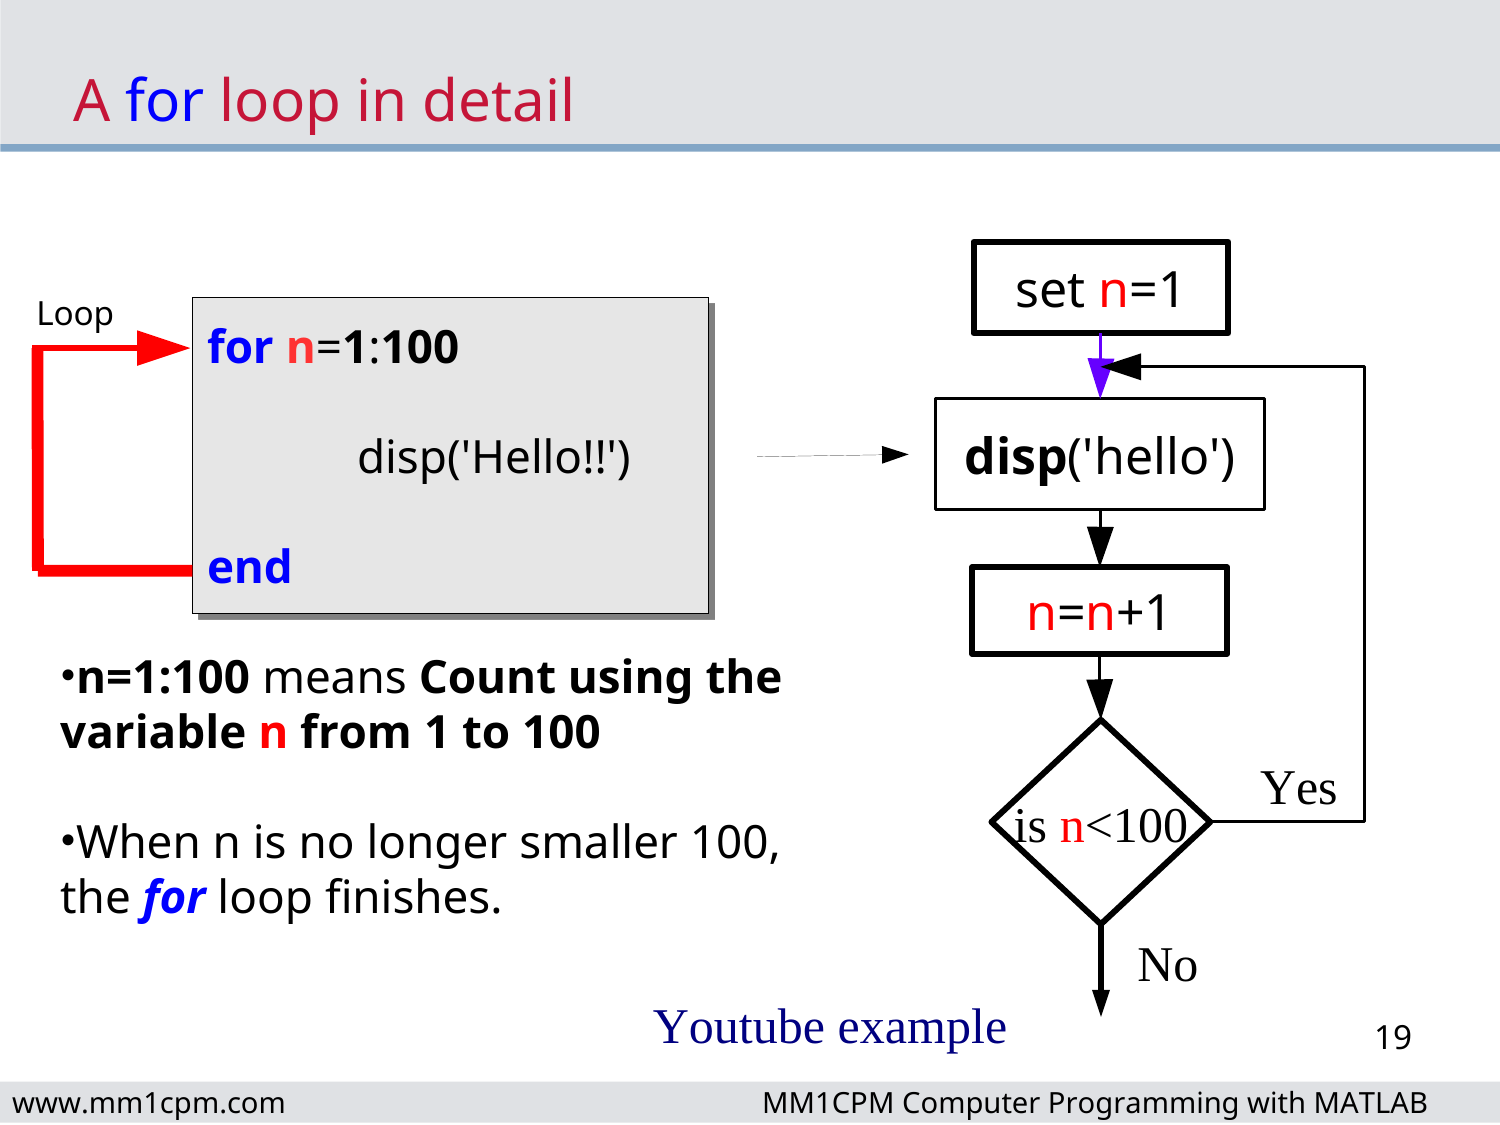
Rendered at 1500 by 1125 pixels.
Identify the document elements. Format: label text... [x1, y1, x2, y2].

text_box disp('hello') [935, 398, 1265, 510]
text_box n=n+1 [972, 567, 1228, 654]
text_box No [1122, 924, 1214, 999]
title A for loop in detail [58, 46, 1296, 152]
text_box Youtube example [638, 985, 1074, 1061]
text_box Yes [1245, 747, 1348, 822]
text_box Loop [21, 284, 131, 340]
text_box <number> [1359, 1009, 1500, 1080]
text_box is n<100 [991, 720, 1210, 924]
text_box for n=1:100 disp('Hello!!') end [192, 297, 709, 614]
text_box set n=1 [973, 241, 1229, 334]
text_box n=1:100 means Count using the variable n from 1 to 100 When n is no longer smaller 100, the for loop finishes. [45, 640, 871, 930]
